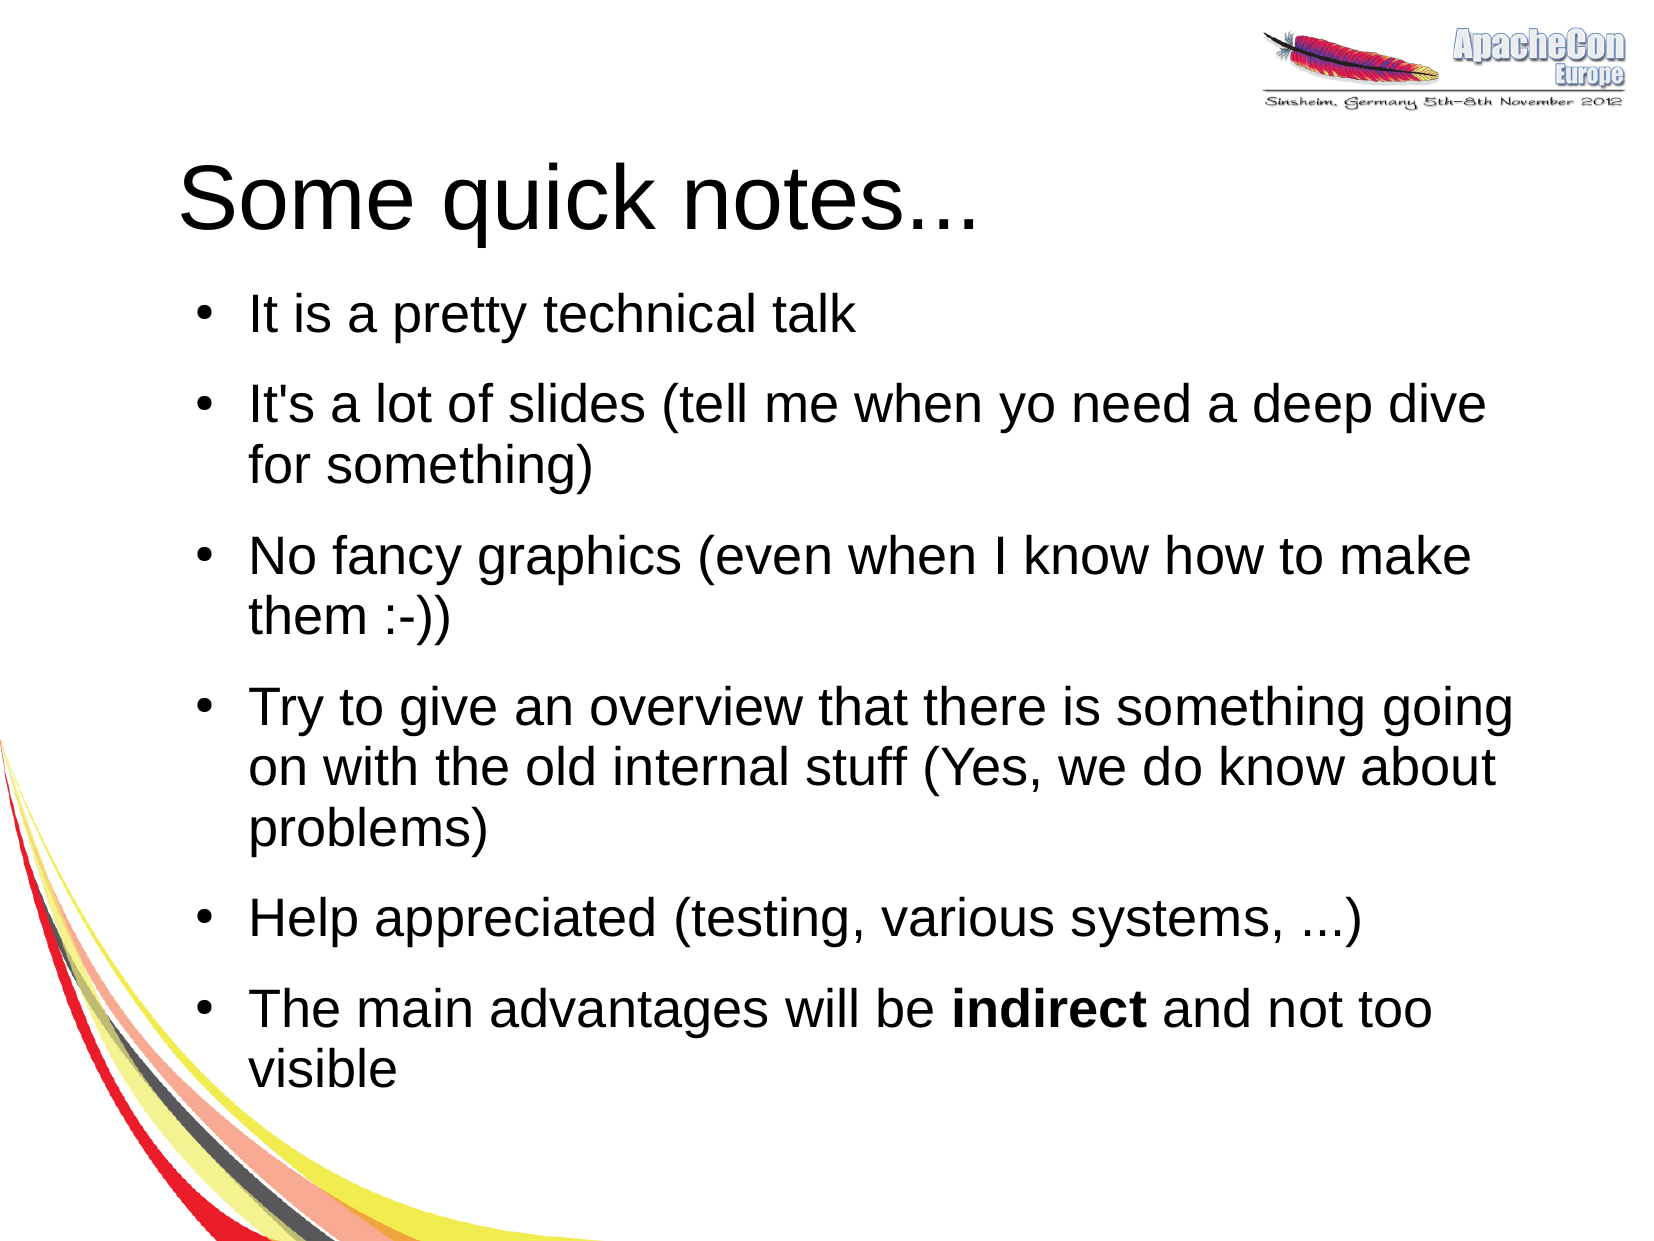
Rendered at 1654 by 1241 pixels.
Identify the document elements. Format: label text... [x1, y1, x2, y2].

list It is a pretty technical talk It's a lot of slides (tell me when yo need a deep dive for something) No fancy graphics (even when I know how to make them :-)) Try to give an overview that there is something going on with the old internal stuff (Yes, we do know about problems) Help appreciated (testing, various systems, ...) The main advantages will be indirect and not too visible [177, 283, 1536, 1102]
picture [0, 0, 1654, 1241]
title Some quick notes... [177, 146, 1536, 250]
